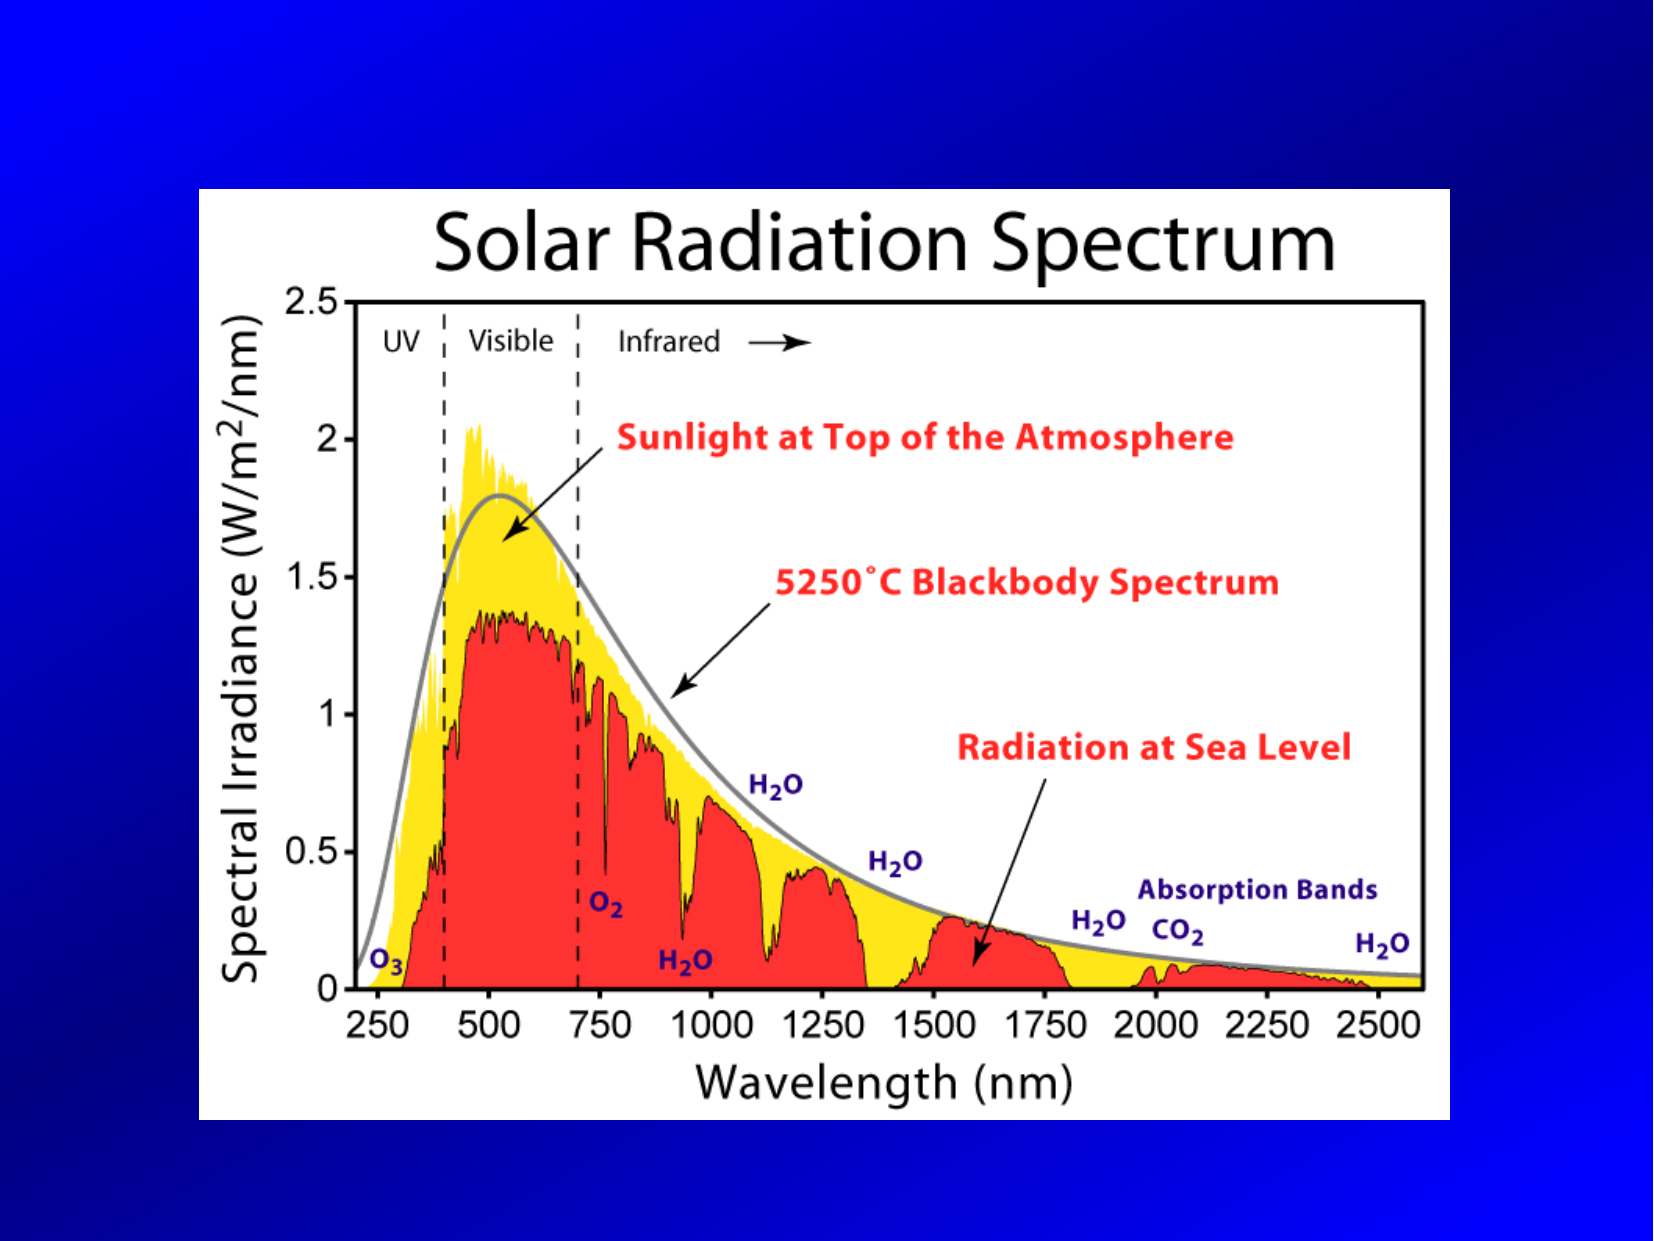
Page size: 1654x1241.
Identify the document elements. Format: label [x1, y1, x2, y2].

picture [199, 189, 1450, 1120]
